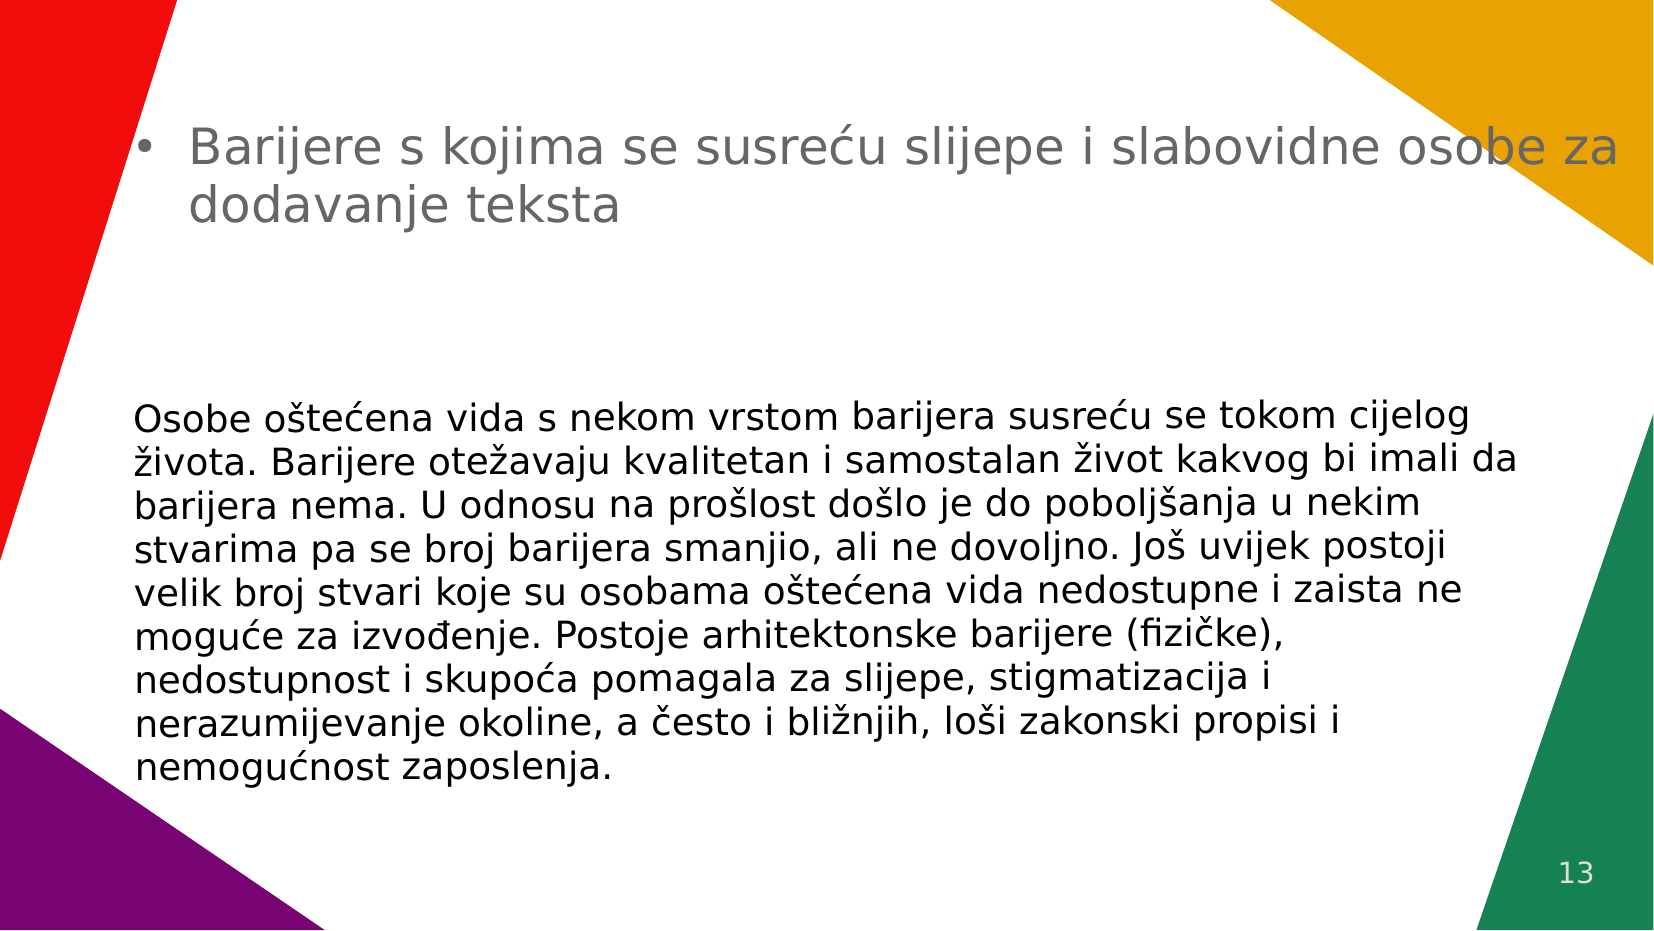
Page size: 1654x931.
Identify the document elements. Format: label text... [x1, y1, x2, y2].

list Barijere s kojima se susreću slijepe i slabovidne osobe za dodavanje teksta [118, 118, 1654, 827]
text_box Osobe oštećena vida s nekom vrstom barijera susreću se tokom cijelog života. Barijere otežavaju kvalitetan i samostalan život kakvog bi imali da barijera nema. U odnosu na prošlost došlo je do poboljšanja u nekim stvarima pa se broj barijera smanjio, ali ne dovoljno. Još uvijek postoji velik broj stvari koje su osobama oštećena vida nedostupne i zaista ne moguće za izvođenje. Postoje arhitektonske barijere (fizičke), nedostupnost i skupoća pomagala za slijepe, stigmatizacija i nerazumijevanje okoline, a često i bližnjih, loši zakonski propisi i nemogućnost zaposlenja. [118, 383, 1538, 831]
